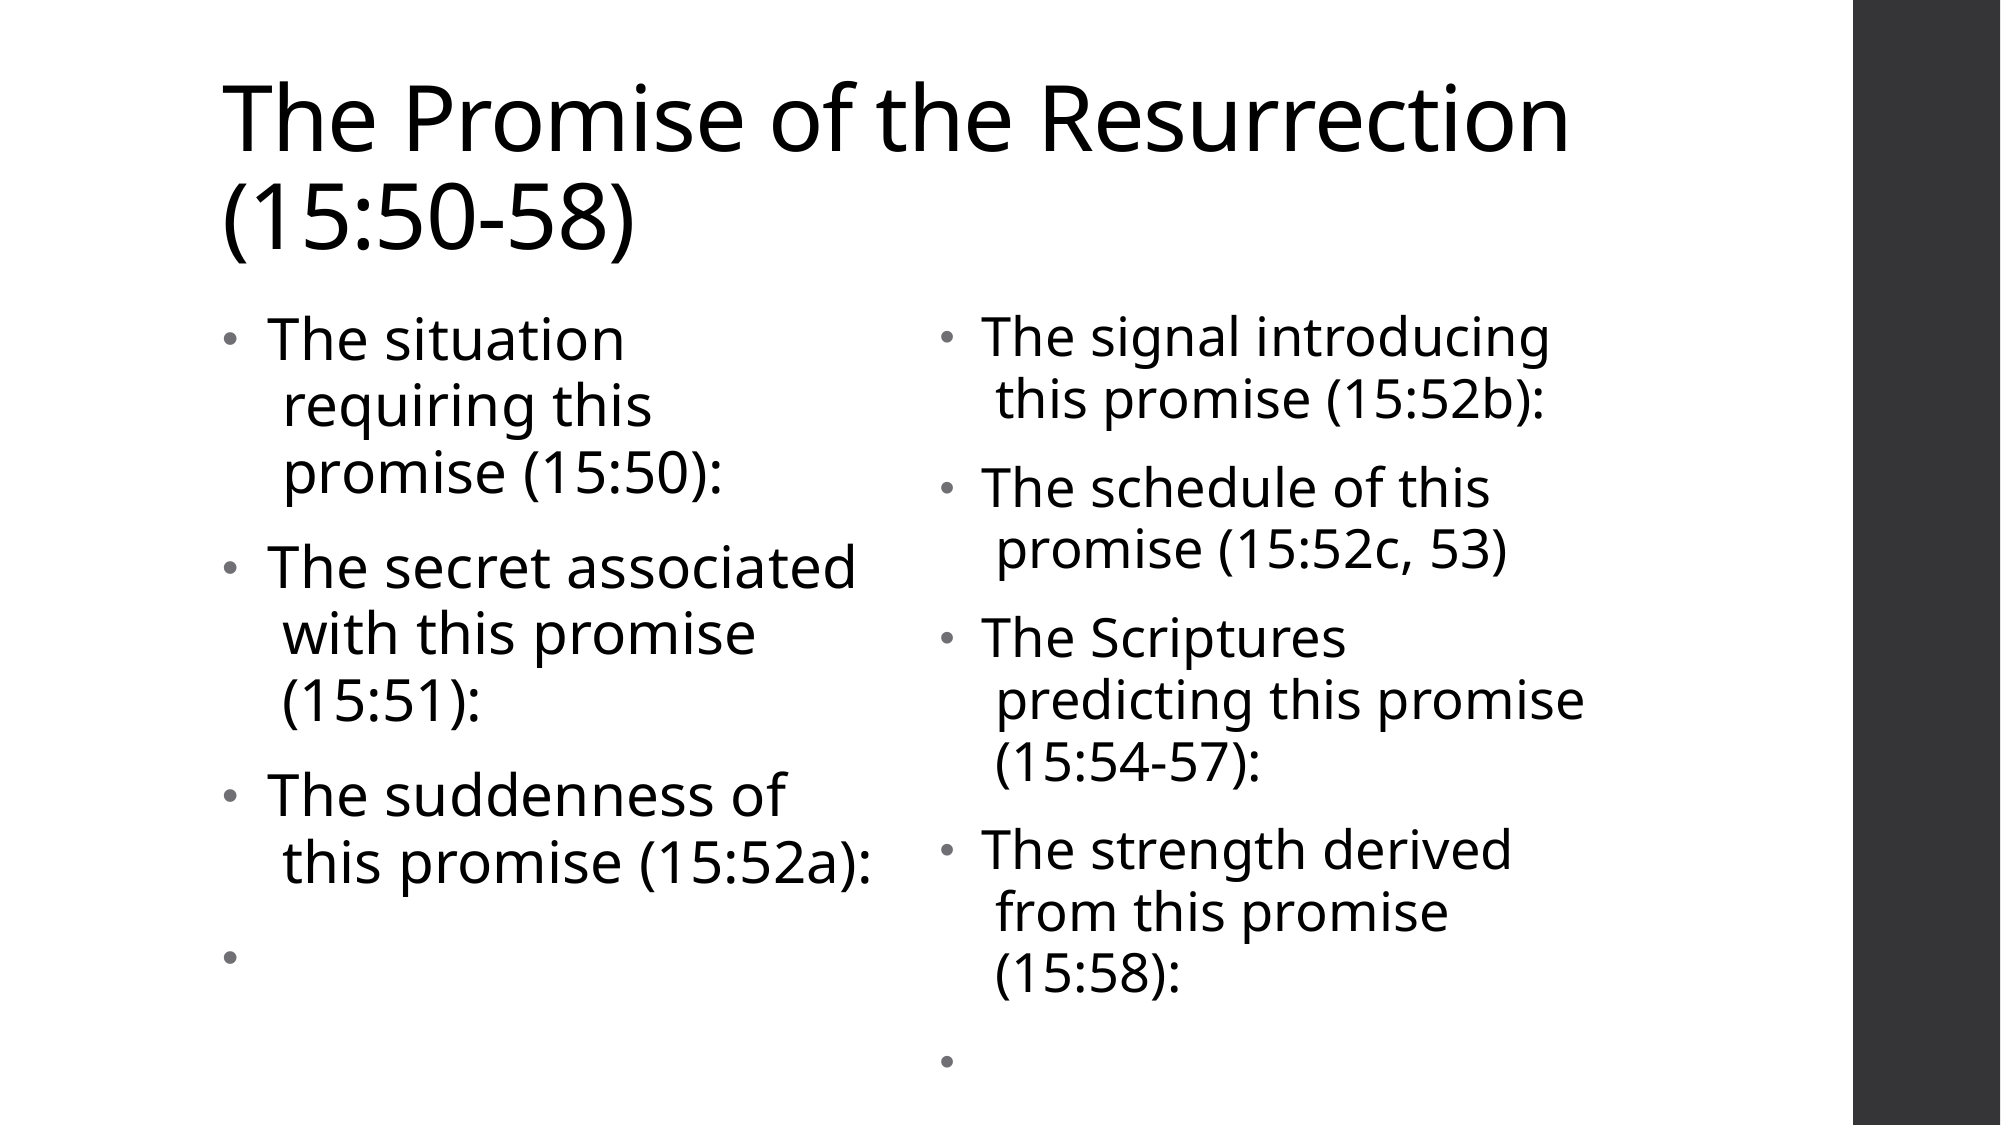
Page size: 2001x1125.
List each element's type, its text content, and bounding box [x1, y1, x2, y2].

list The signal introducing this promise (15:52b): The schedule of this promise (15:52c, 53) The Scriptures predicting this promise (15:54-57): The strength derived from this promise (15:58): [924, 299, 1617, 1014]
title The Promise of the Resurrection (15:50-58) [206, 60, 1797, 278]
list The situation requiring this promise (15:50): The secret associated with this promise (15:51): The suddenness of this promise (15:52a): [207, 299, 900, 1014]
